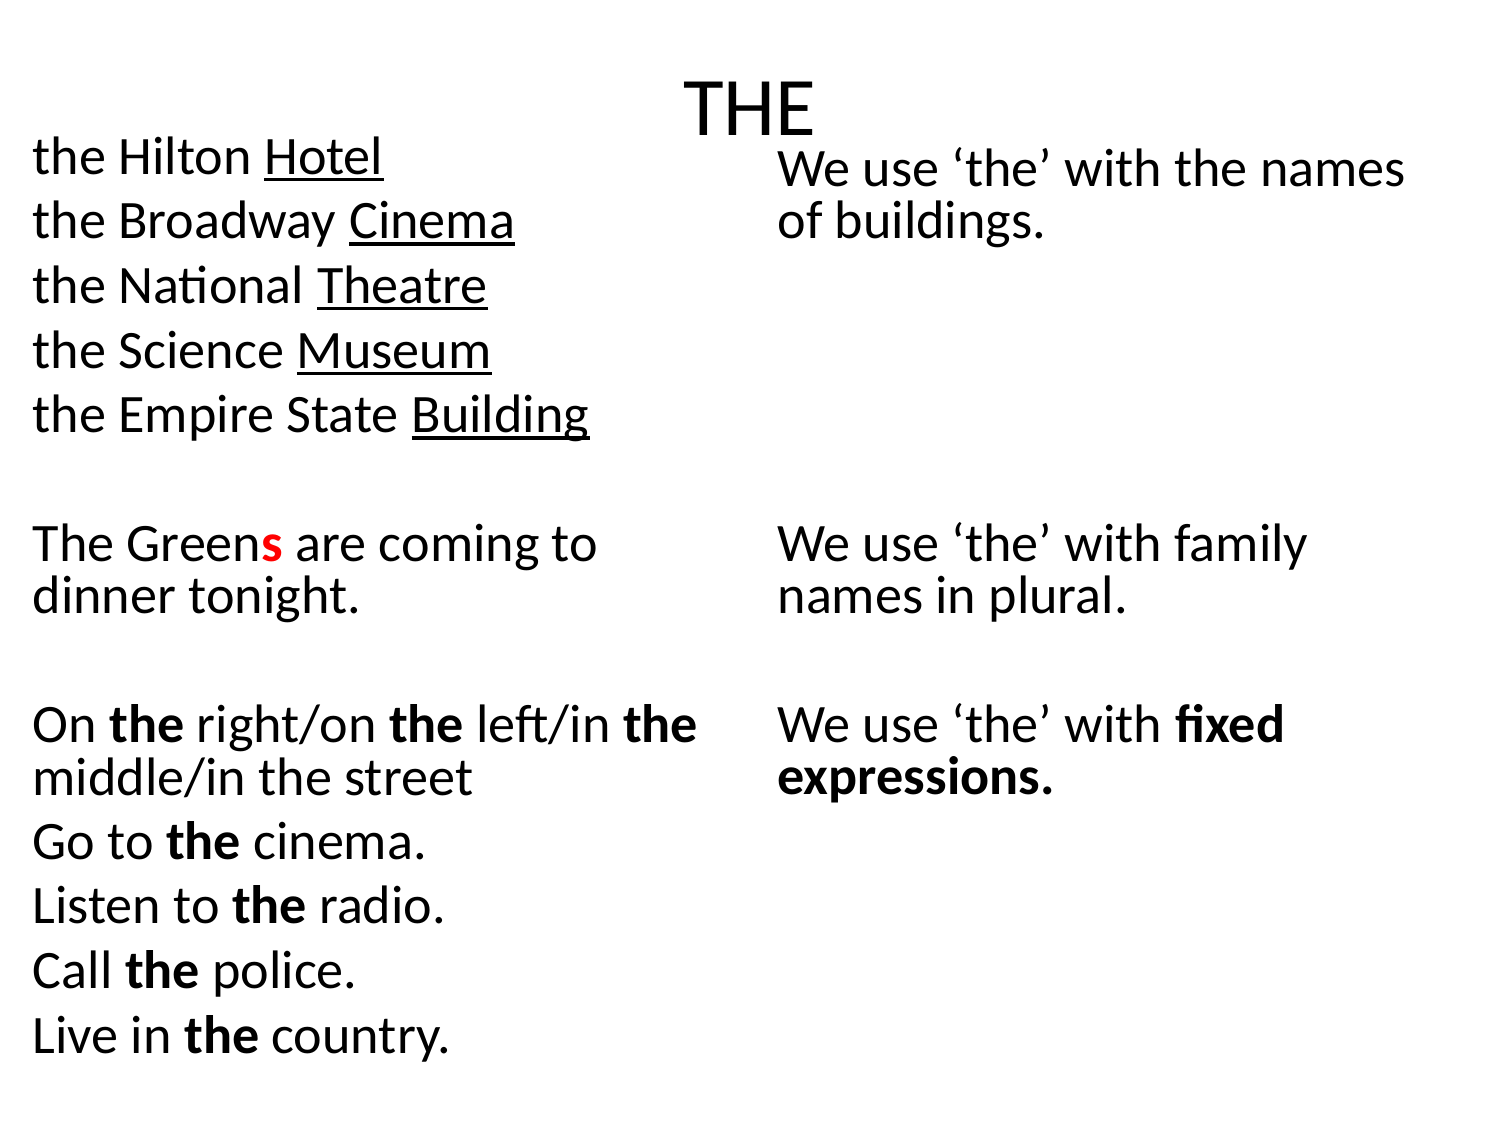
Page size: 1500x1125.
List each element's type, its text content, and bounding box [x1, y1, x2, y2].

list We use ‘the’ with the names of buildings. We use ‘the’ with family names in plural. We use ‘the’ with fixed expressions. [762, 137, 1426, 1106]
title THE [75, 45, 1426, 126]
list the Hilton Hotel the Broadway Cinema the National Theatre the Science Museum the Empire State Building The Greens are coming to dinner tonight. On the right/on the left/in the middle/in the street Go to the cinema. Listen to the radio. Call the police. Live in the country. [17, 125, 738, 1106]
